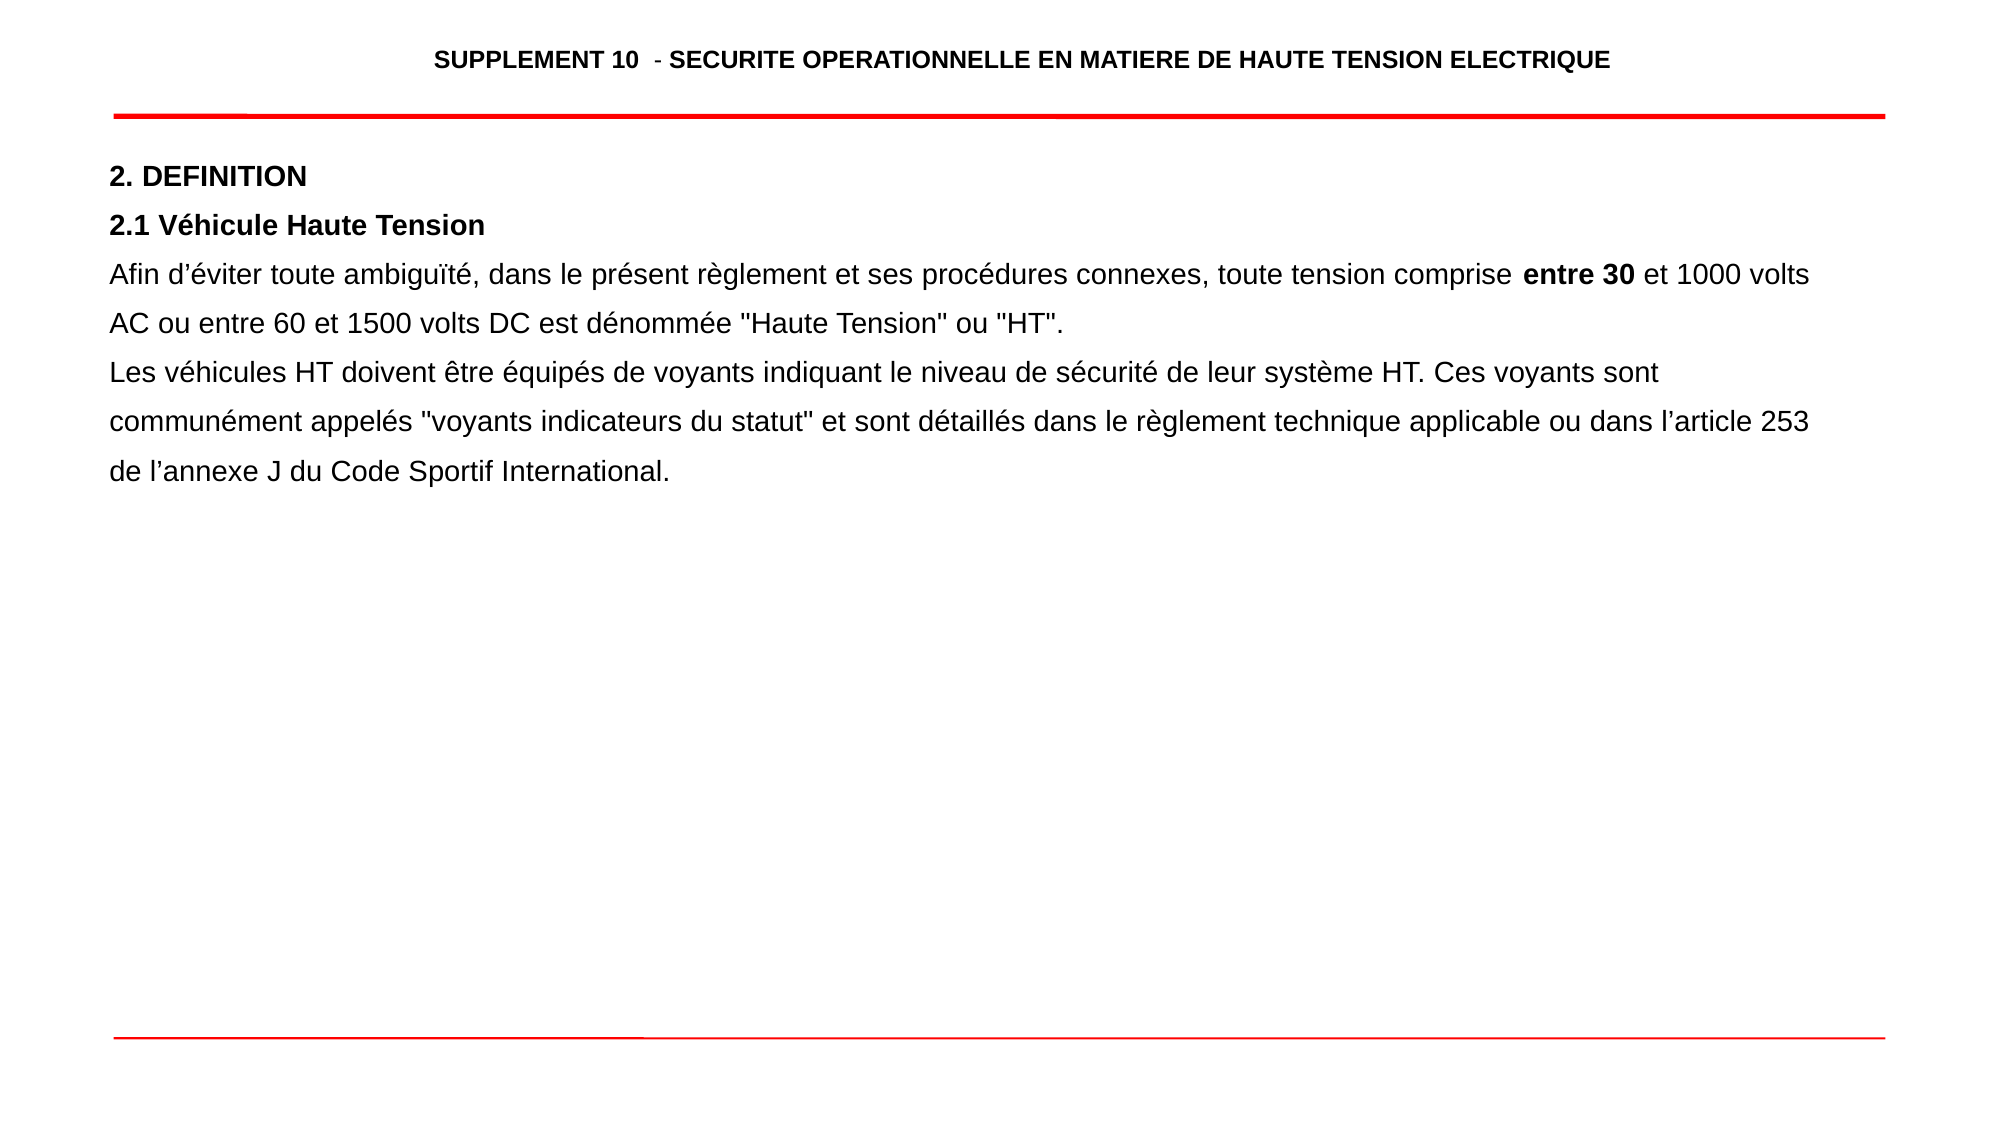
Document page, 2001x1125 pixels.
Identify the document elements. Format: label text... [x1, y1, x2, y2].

text_box SUPPLEMENT 10 - SECURITE OPERATIONNELLE EN MATIERE DE HAUTE TENSION ELECTRIQUE [173, 38, 1895, 82]
text_box 2. DEFINITION 2.1 Véhicule Haute Tension Afin d’éviter toute ambiguïté, dans le présent règlement et ses procédures connexes, toute tension comprise entre 30 et 1000 volts AC ou entre 60 et 1500 volts DC est dénommée "Haute Tension" ou "HT". Les véhicules HT doivent être équipés de voyants indiquant le niveau de sécurité de leur système HT. Ces voyants sont communément appelés "voyants indicateurs du statut" et sont détaillés dans le règlement technique applicable ou dans l’article 253 de l’annexe J du Code Sportif International. [94, 135, 1867, 495]
